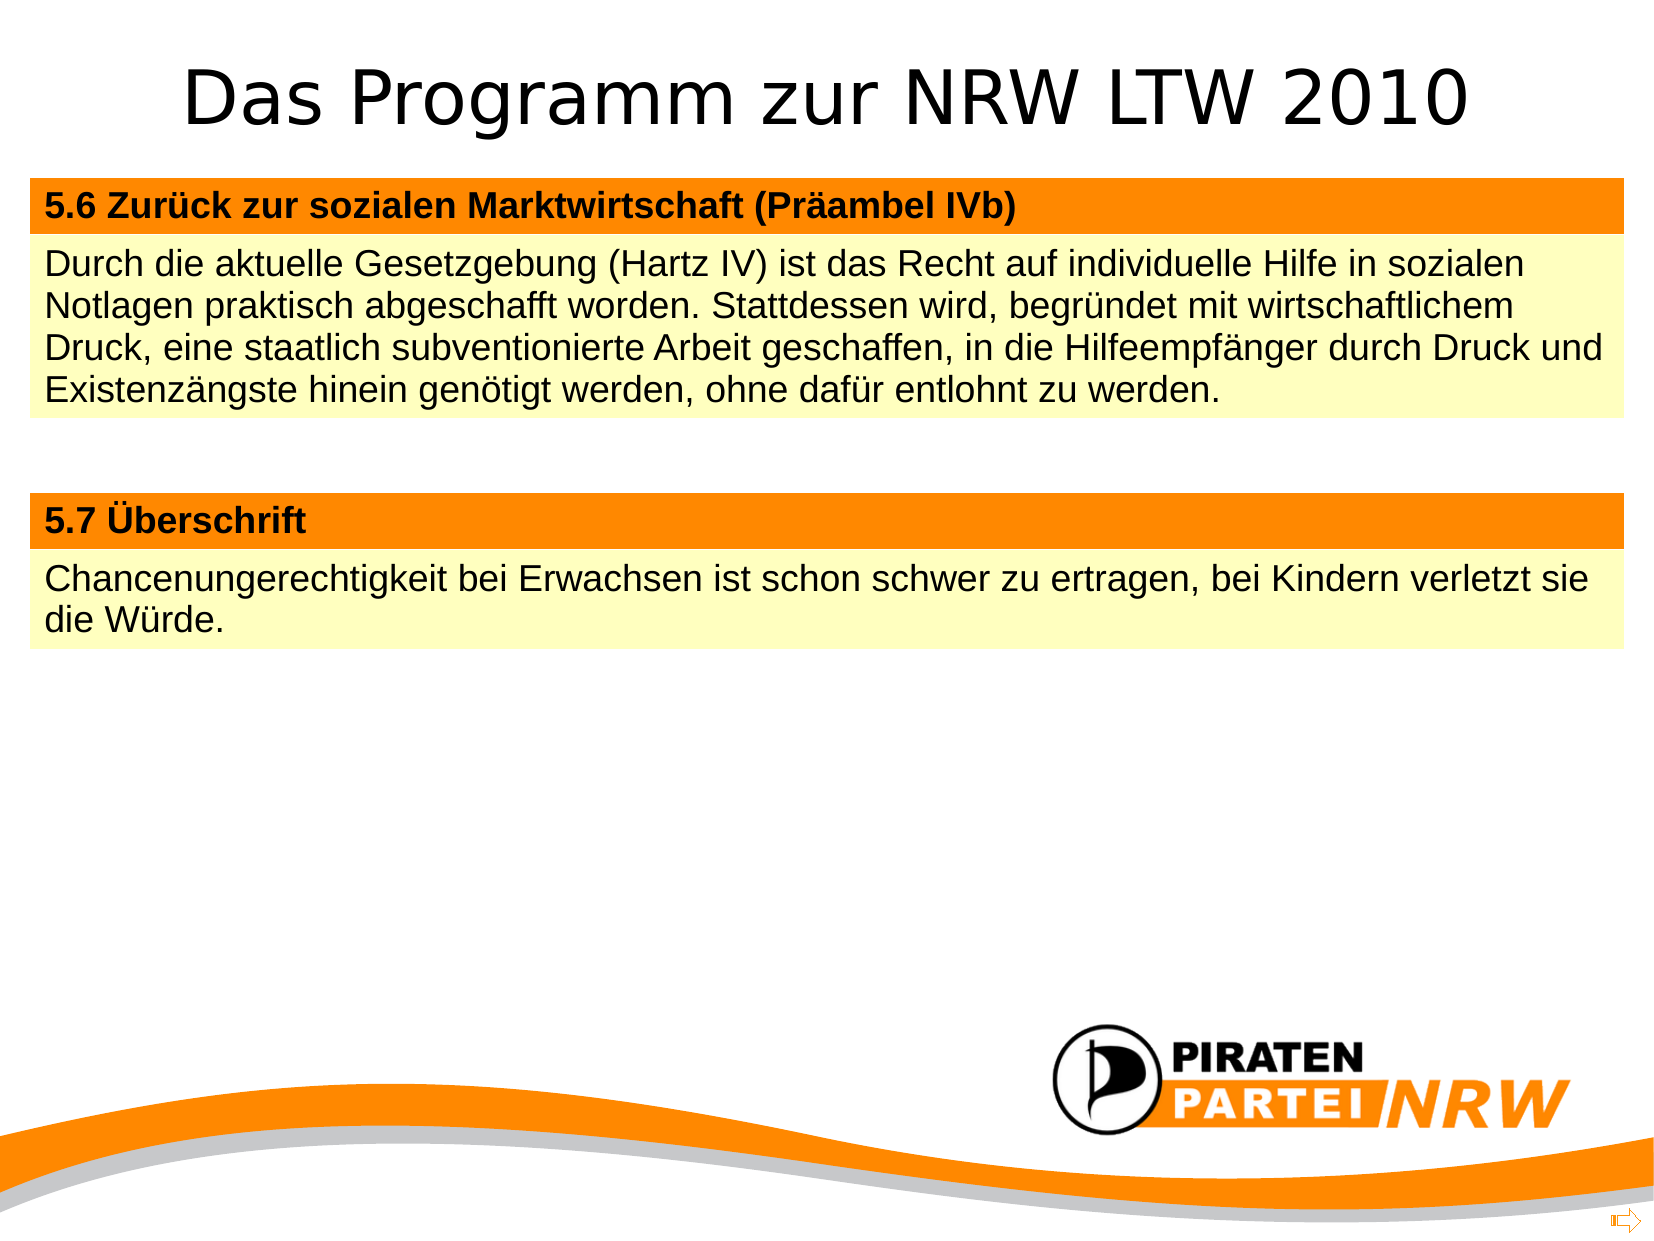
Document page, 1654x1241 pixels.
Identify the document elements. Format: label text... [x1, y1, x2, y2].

table_header 5.7 Überschrift [30, 493, 1624, 549]
table_cell Chancenungerechtigkeit bei Erwachsen ist schon schwer zu ertragen, bei Kindern verletzt sie die Würde. [30, 550, 1624, 649]
table_header 5.6 Zurück zur sozialen Marktwirtschaft (Präambel IVb) [30, 178, 1624, 234]
table_cell Durch die aktuelle Gesetzgebung (Hartz IV) ist das Recht auf individuelle Hilfe in sozialen Notlagen praktisch abgeschafft worden. Stattdessen wird, begründet mit wirtschaftlichem Druck, eine staatlich subventionierte Arbeit geschaffen, in die Hilfeempfänger durch Druck und Existenzängste hinein genötigt werden, ohne dafür entlohnt zu werden. [30, 235, 1624, 418]
title Das Programm zur NRW LTW 2010 [82, 54, 1571, 143]
picture [1045, 1021, 1579, 1140]
